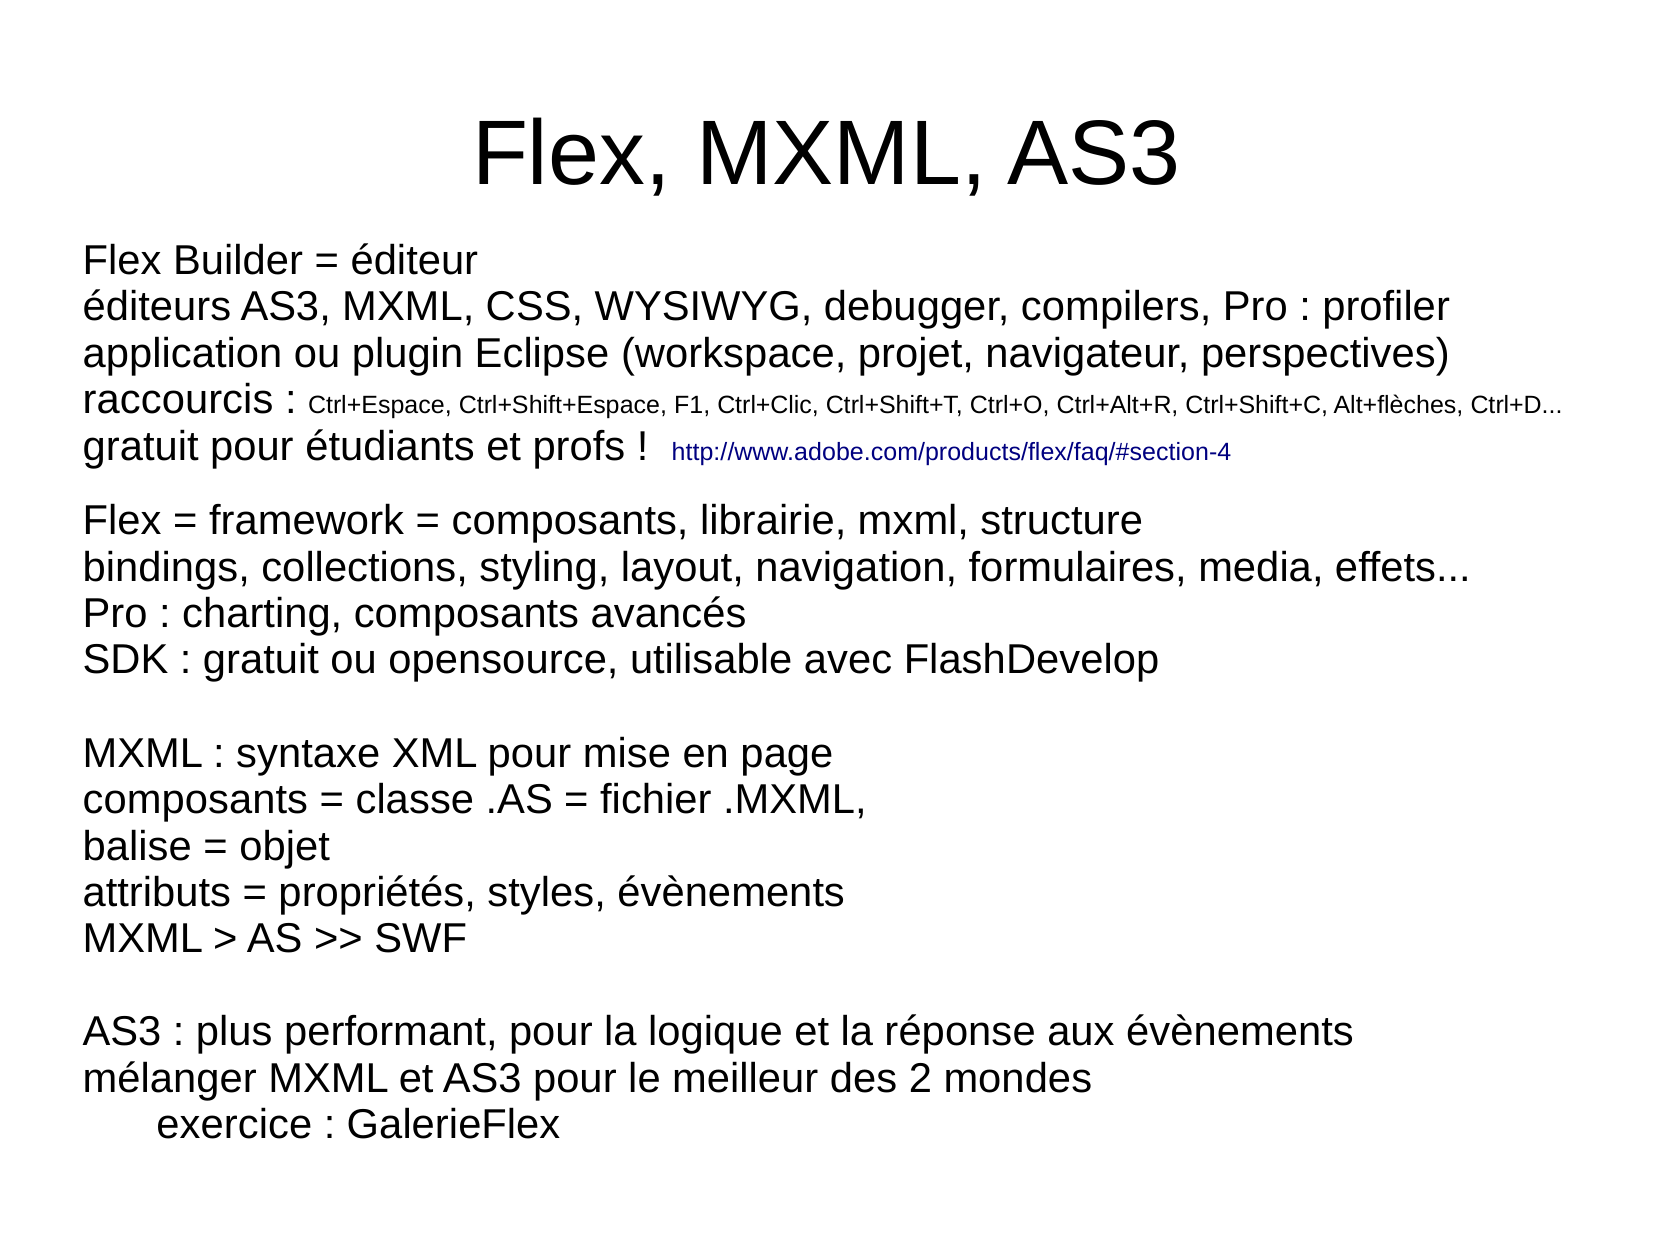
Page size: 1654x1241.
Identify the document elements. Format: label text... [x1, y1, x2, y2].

title Flex, MXML, AS3 [82, 49, 1571, 233]
subtitle Flex Builder = éditeur éditeurs AS3, MXML, CSS, WYSIWYG, debugger, compilers, Pro : profiler application ou plugin Eclipse (workspace, projet, navigateur, perspectives) raccourcis : Ctrl+Espace, Ctrl+Shift+Espace, F1, Ctrl+Clic, Ctrl+Shift+T, Ctrl+O, Ctrl+Alt+R, Ctrl+Shift+C, Alt+flèches, Ctrl+D... gratuit pour étudiants et profs ! http://www.adobe.com/products/flex/faq/#section-4 Flex = framework = composants, librairie, mxml, structure bindings, collections, styling, layout, navigation, formulaires, media, effets... Pro : charting, composants avancés SDK : gratuit ou opensource, utilisable avec FlashDevelop MXML : syntaxe XML pour mise en page composants = classe .AS = fichier .MXML, balise = objet attributs = propriétés, styles, évènements MXML > AS >> SWF AS3 : plus performant, pour la logique et la réponse aux évènements mélanger MXML et AS3 pour le meilleur des 2 mondes exercice : GalerieFlex [82, 233, 1571, 1151]
